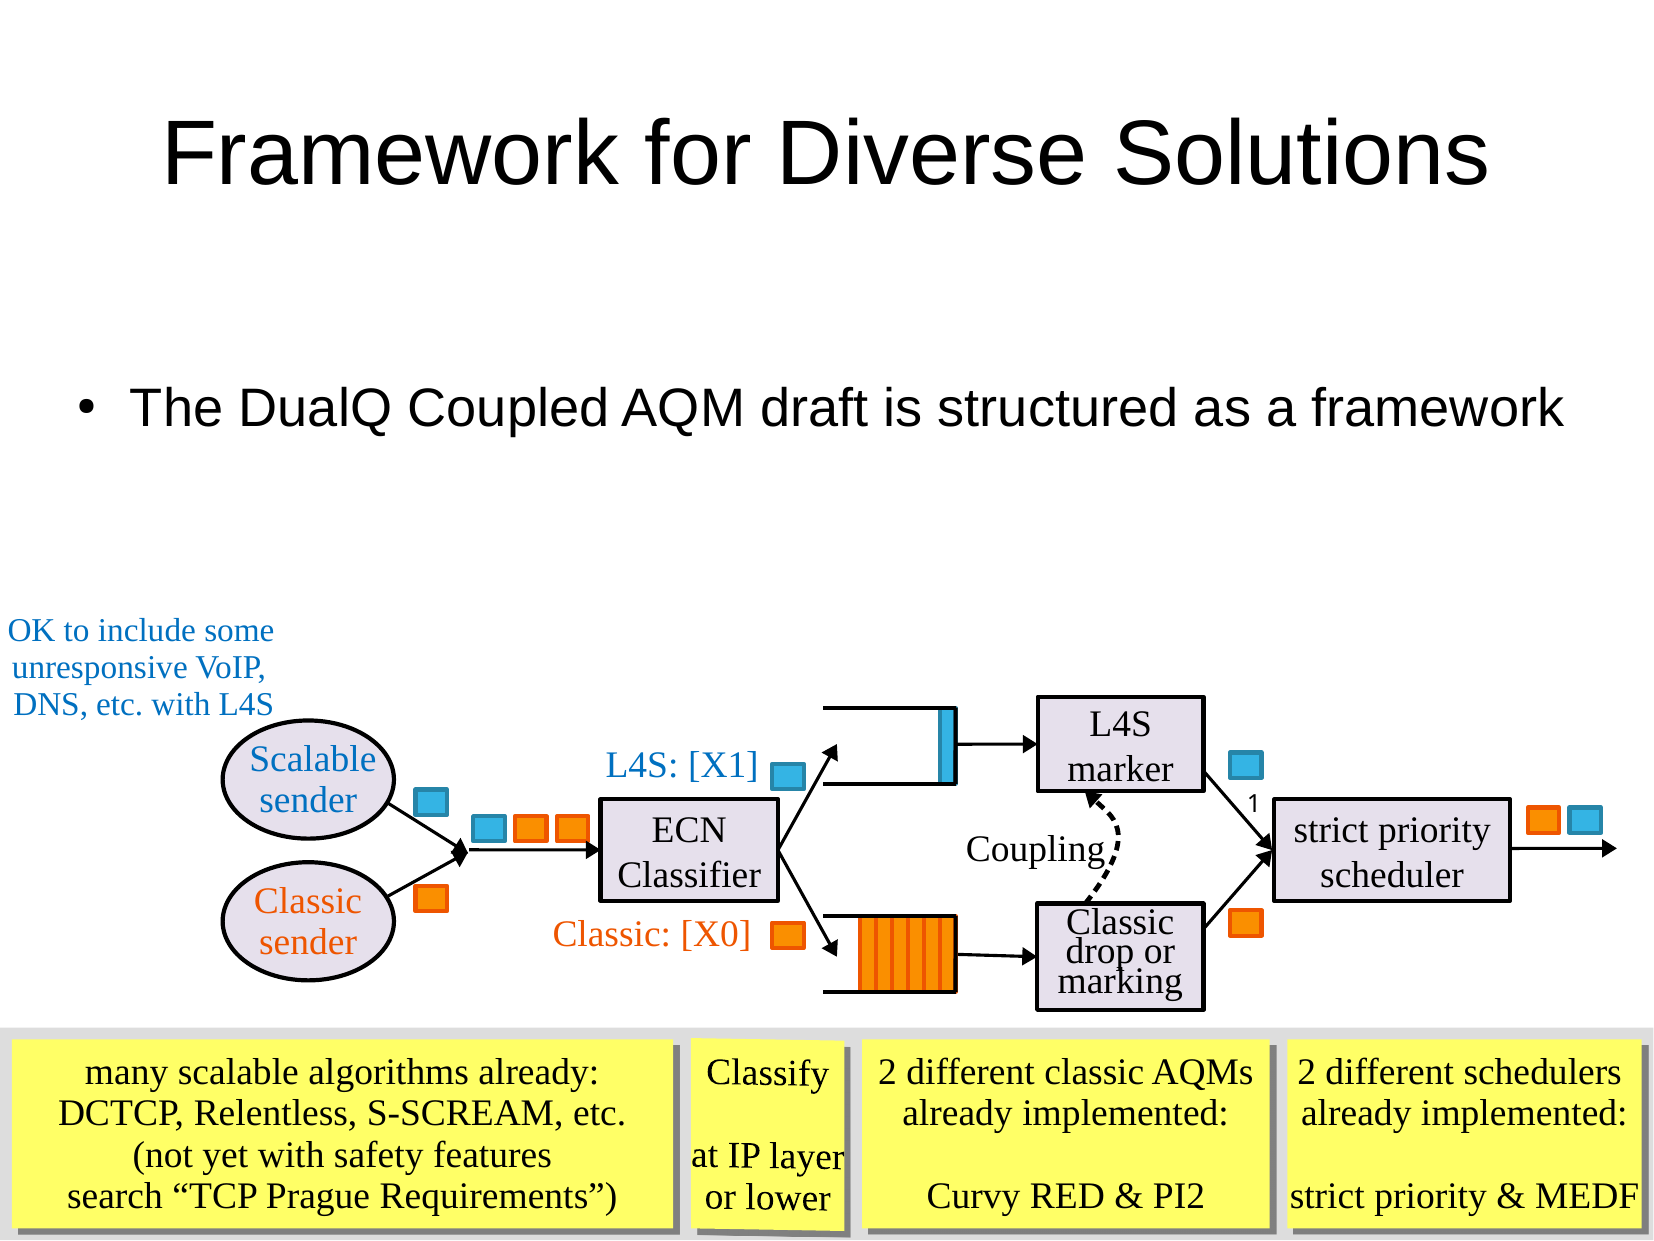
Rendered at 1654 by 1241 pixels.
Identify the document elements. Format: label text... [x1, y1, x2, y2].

text_box Classify at IP layer or lower [690, 1038, 845, 1232]
text_box [860, 918, 953, 990]
text_box L4S: [X1] [584, 732, 774, 793]
title Framework for Diverse Solutions [82, 49, 1571, 257]
text_box [939, 710, 953, 782]
text_box Classic: [X0] [537, 901, 767, 962]
text_box strict priority scheduler [1274, 799, 1511, 901]
text_box Classic drop or marking [1037, 903, 1204, 1010]
text_box many scalable algorithms already: DCTCP, Relentless, S-SCREAM, etc. (not yet with safety features search “TCP Prague Requirements”) [11, 1039, 674, 1229]
text_box [415, 885, 447, 912]
text_box 2 different schedulers already implemented: strict priority & MEDF [1287, 1039, 1642, 1229]
text_box OK to include some unresponsive VoIP, DNS, etc. with L4S [0, 604, 290, 745]
text_box L4S marker [1037, 696, 1204, 792]
text_box 2 different classic AQMs already implemented: Curvy RED & PI2 [862, 1039, 1270, 1229]
text_box [1527, 807, 1560, 833]
text_box Classic sender [222, 862, 394, 981]
text_box [774, 763, 804, 790]
text_box Scalable sender [222, 720, 394, 839]
text_box [415, 789, 447, 815]
list The DualQ Coupled AQM draft is structured as a framework [59, 377, 1571, 597]
text_box [1230, 910, 1262, 936]
text_box [514, 816, 547, 842]
text_box ECN Classifier [600, 799, 778, 901]
text_box 1 [1208, 763, 1300, 842]
text_box [557, 816, 589, 842]
text_box [0, 1027, 1654, 1241]
text_box [473, 816, 505, 842]
text_box [772, 922, 804, 949]
text_box [1230, 752, 1262, 763]
text_box [1569, 807, 1601, 833]
text_box Coupling [951, 816, 1121, 877]
